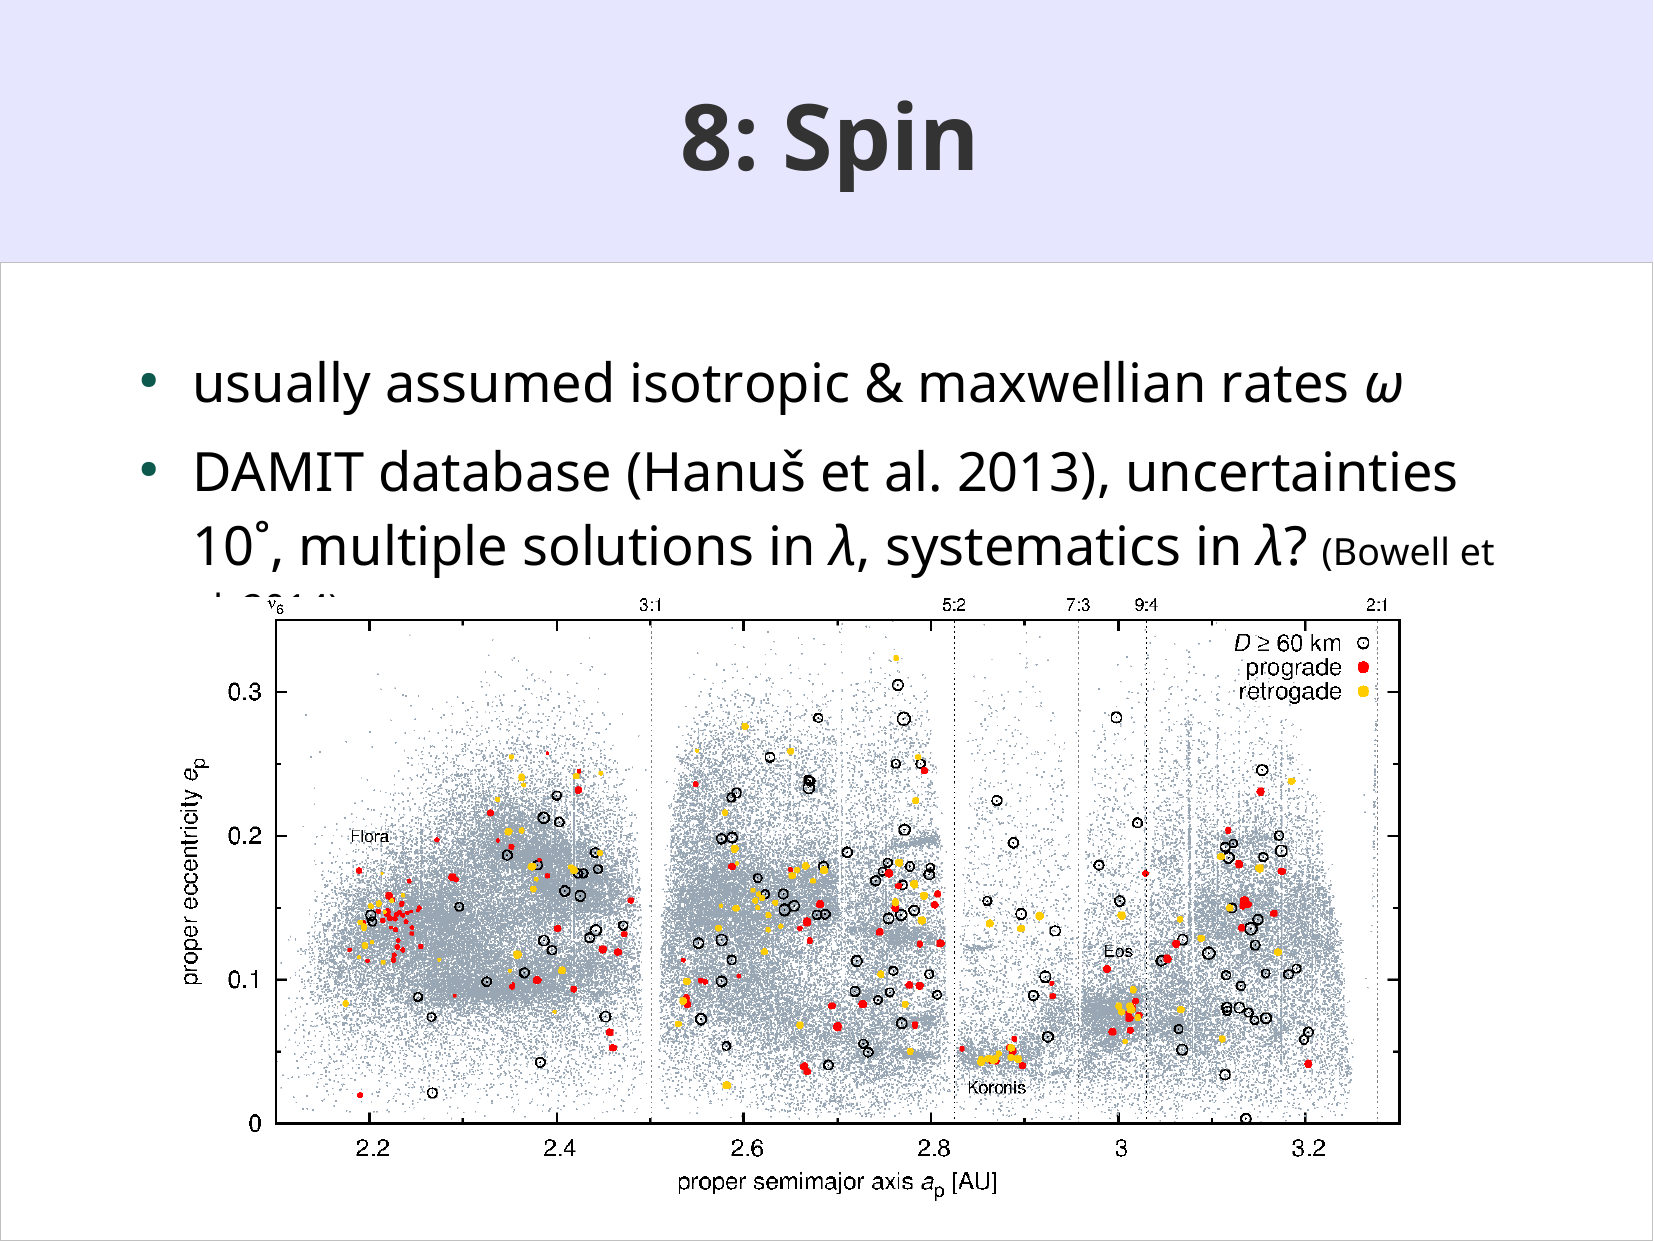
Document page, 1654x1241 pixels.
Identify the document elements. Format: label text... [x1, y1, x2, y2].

picture [167, 597, 1406, 1203]
list usually assumed isotropic & maxwellian rates ω DAMIT database (Hanuš et al. 2013), uncertainties 10˚, multiple solutions in λ, systematics in λ? (Bowell et al. 2014) [121, 344, 1534, 1065]
title 8: Spin [124, 31, 1536, 239]
